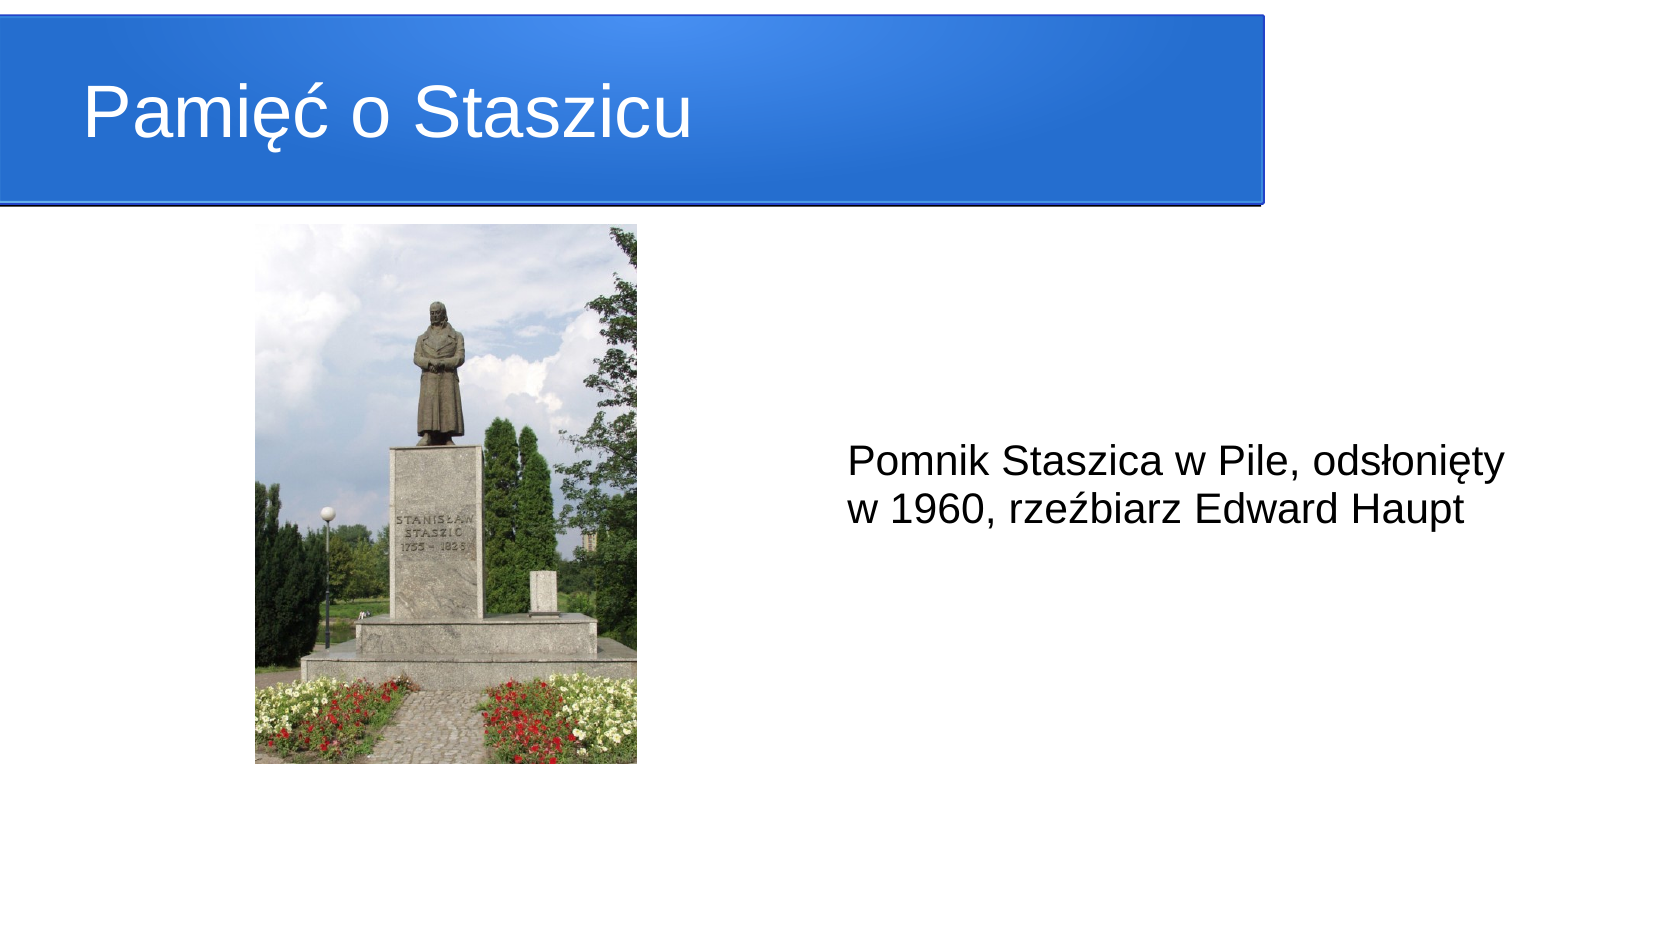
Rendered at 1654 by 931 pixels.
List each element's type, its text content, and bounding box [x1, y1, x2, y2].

picture [255, 224, 637, 764]
title Pamięć o Staszicu [82, 35, 1235, 189]
list Pomnik Staszica w Pile, odsłonięty w 1960, rzeźbiarz Edward Haupt [791, 437, 1518, 552]
